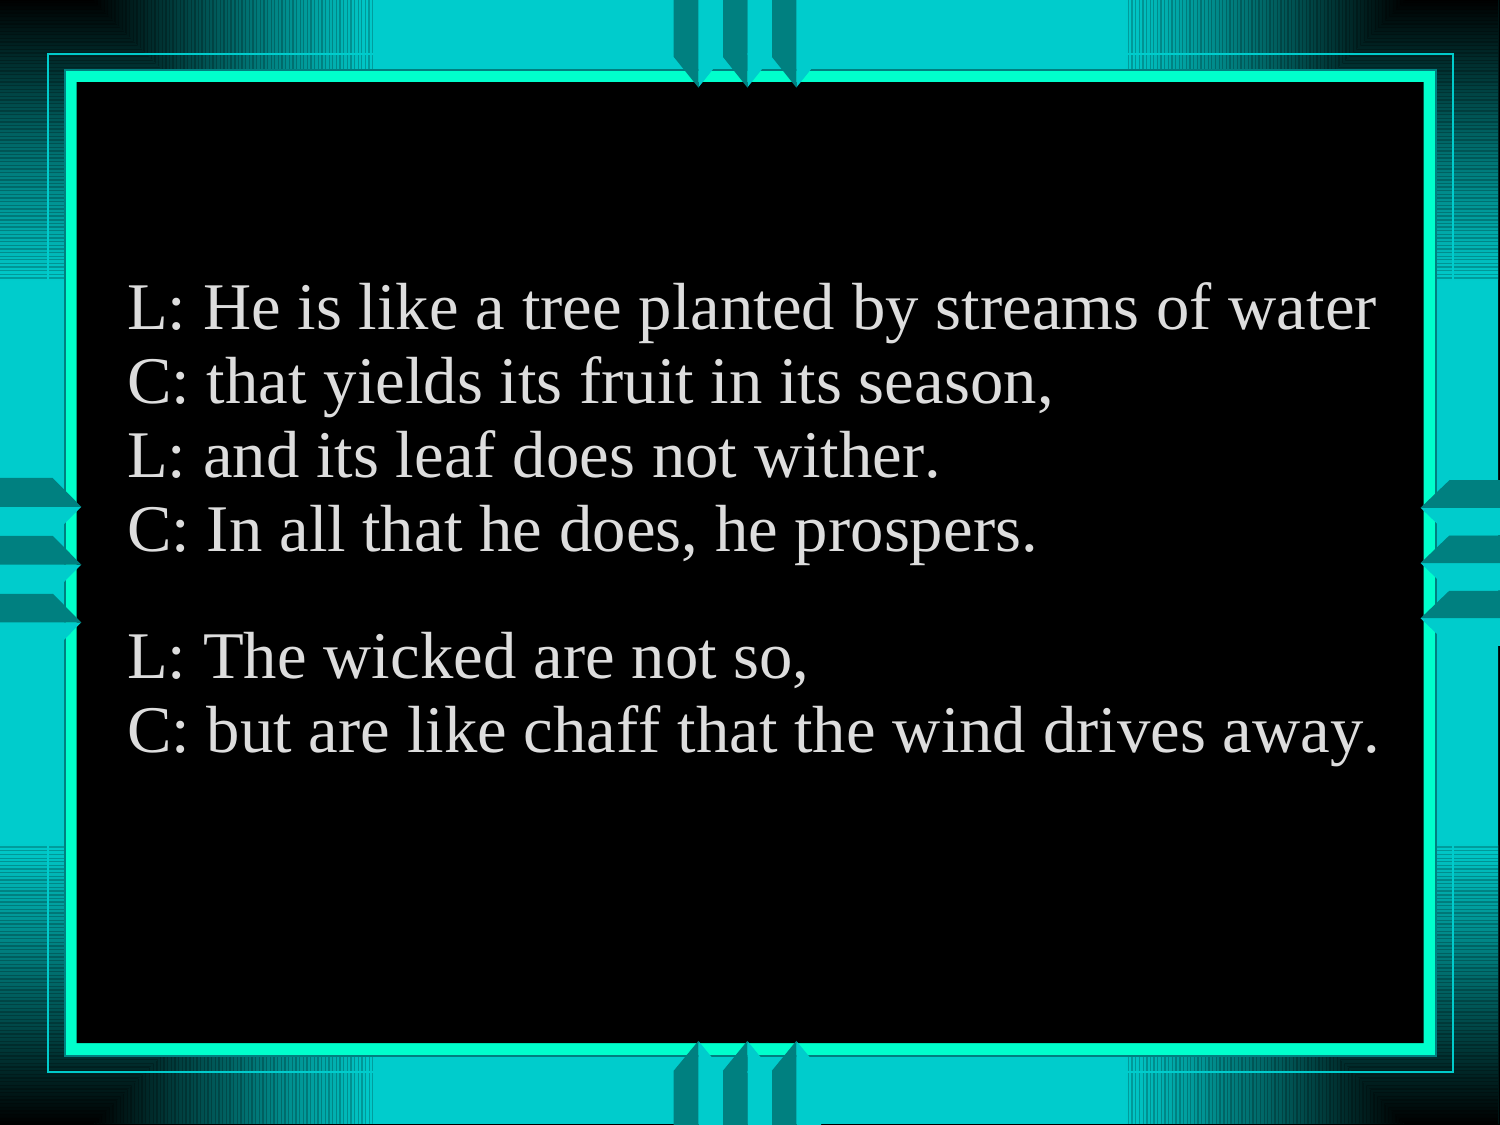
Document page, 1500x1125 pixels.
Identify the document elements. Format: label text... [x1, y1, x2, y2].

text_box L: The wicked are not so, C: but are like chaff that the wind drives away. [112, 611, 1426, 788]
text_box L: He is like a tree planted by streams of water C: that yields its fruit in its season, L: and its leaf does not wither. C: In all that he does, he prospers. [112, 262, 1426, 574]
